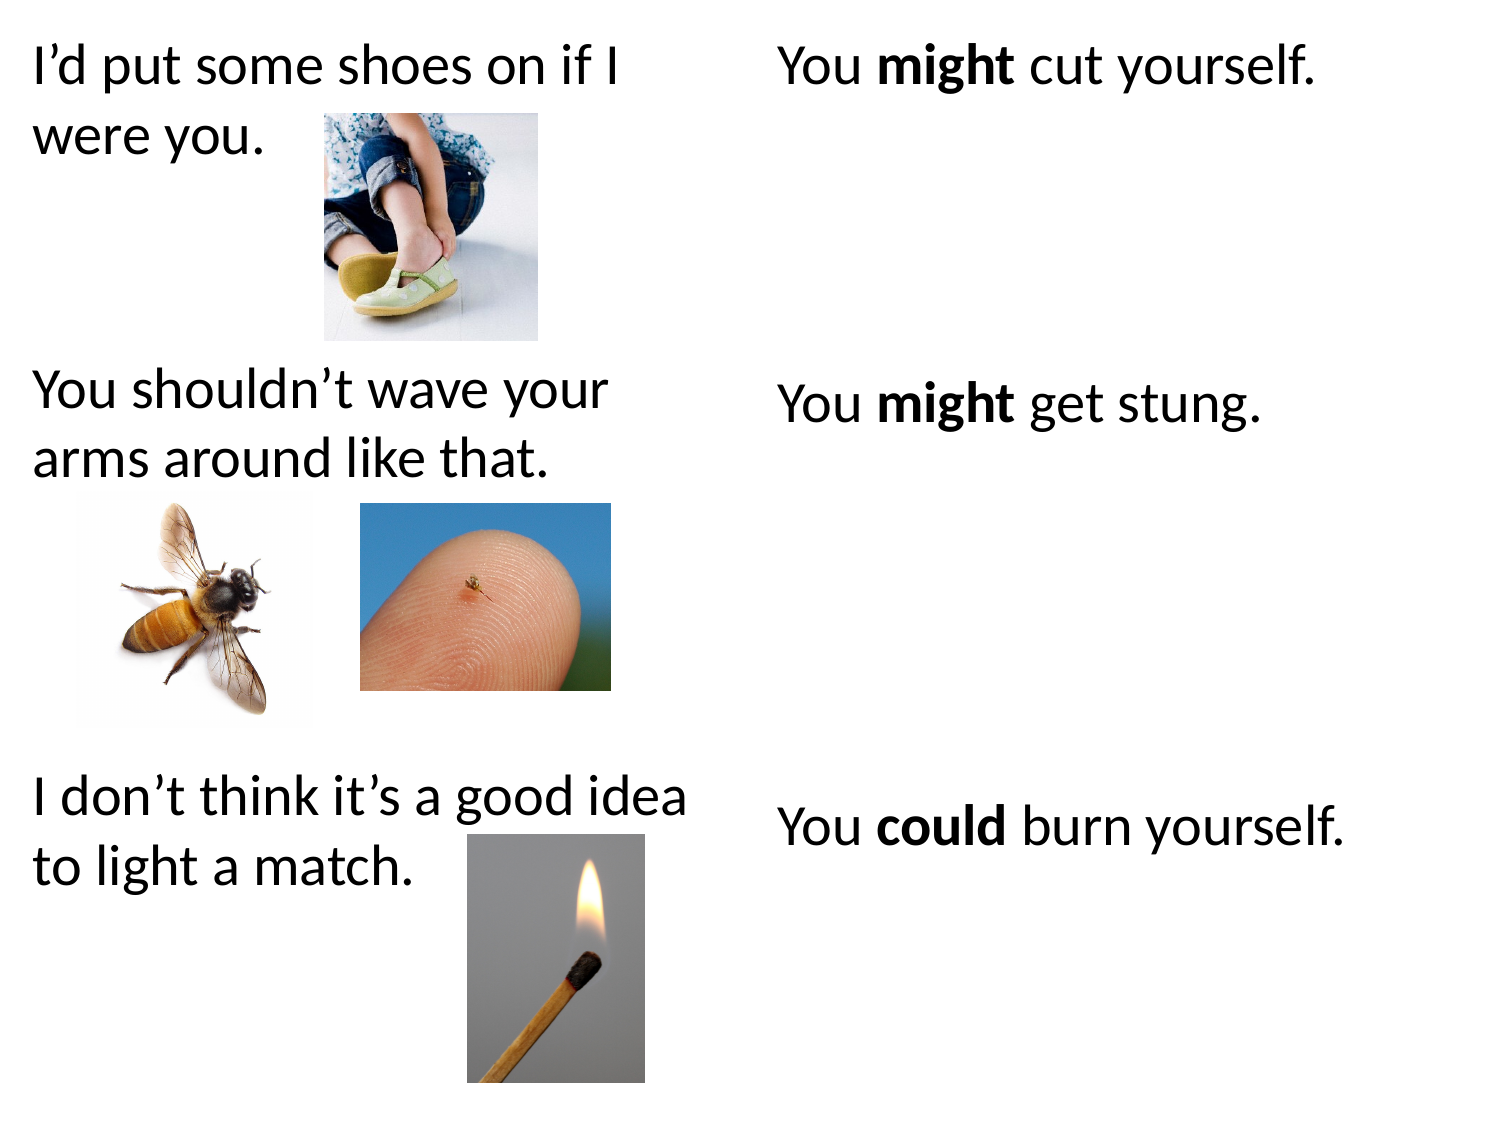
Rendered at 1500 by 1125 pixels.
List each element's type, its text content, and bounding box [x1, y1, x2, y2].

picture [324, 113, 538, 341]
list You might cut yourself. You might get stung. You could burn yourself. [762, 19, 1483, 1083]
picture [76, 491, 313, 728]
picture [467, 834, 645, 1083]
picture [360, 503, 611, 691]
list I’d put some shoes on if I were you. You shouldn’t wave your arms around like that. I don’t think it’s a good idea to light a match. [17, 19, 738, 1095]
